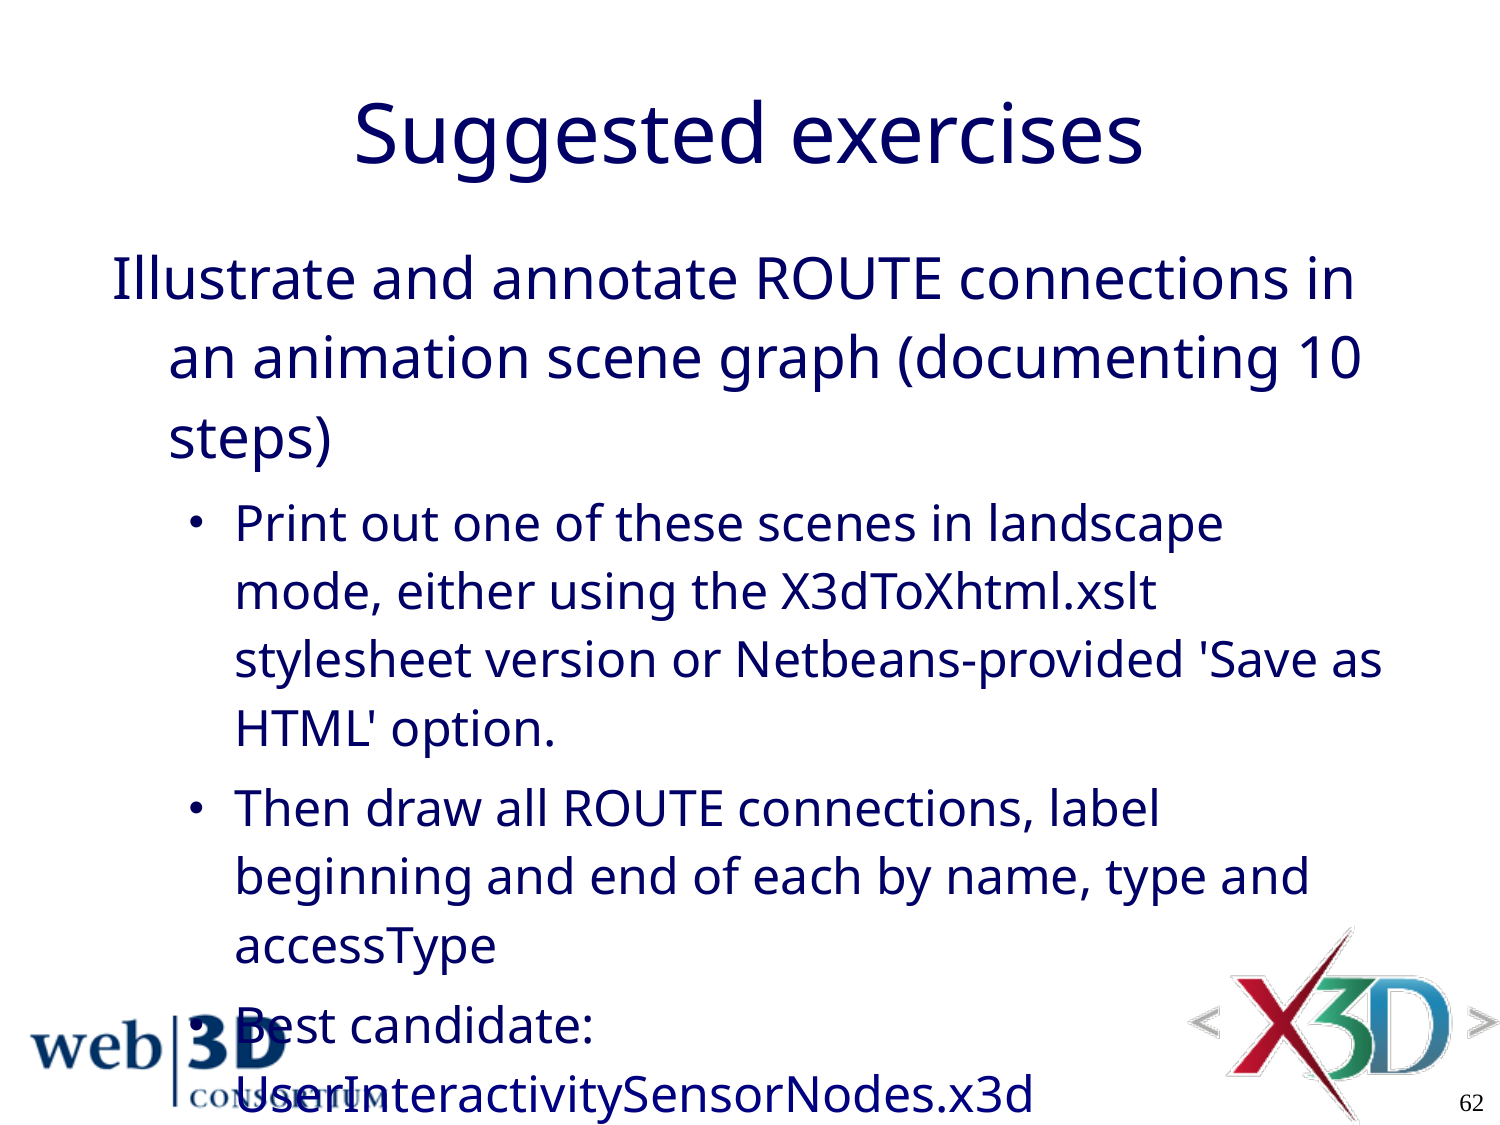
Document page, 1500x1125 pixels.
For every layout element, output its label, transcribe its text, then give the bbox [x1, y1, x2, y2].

picture [1187, 926, 1500, 1125]
list Illustrate and annotate ROUTE connections in an animation scene graph (documenting 10 steps) Print out one of these scenes in landscape mode, either using the X3dToXhtml.xslt stylesheet version or Netbeans-provided 'Save as HTML' option. Then draw all ROUTE connections, label beginning and end of each by name, type and accessType Best candidate: UserInteractivitySensorNodes.x3d Draw animation chain diagrams to document behaviors in your own example scenes Add use-case summaries about user intent [112, 237, 1388, 1006]
title Suggested exercises [112, 44, 1388, 218]
picture [12, 998, 413, 1118]
